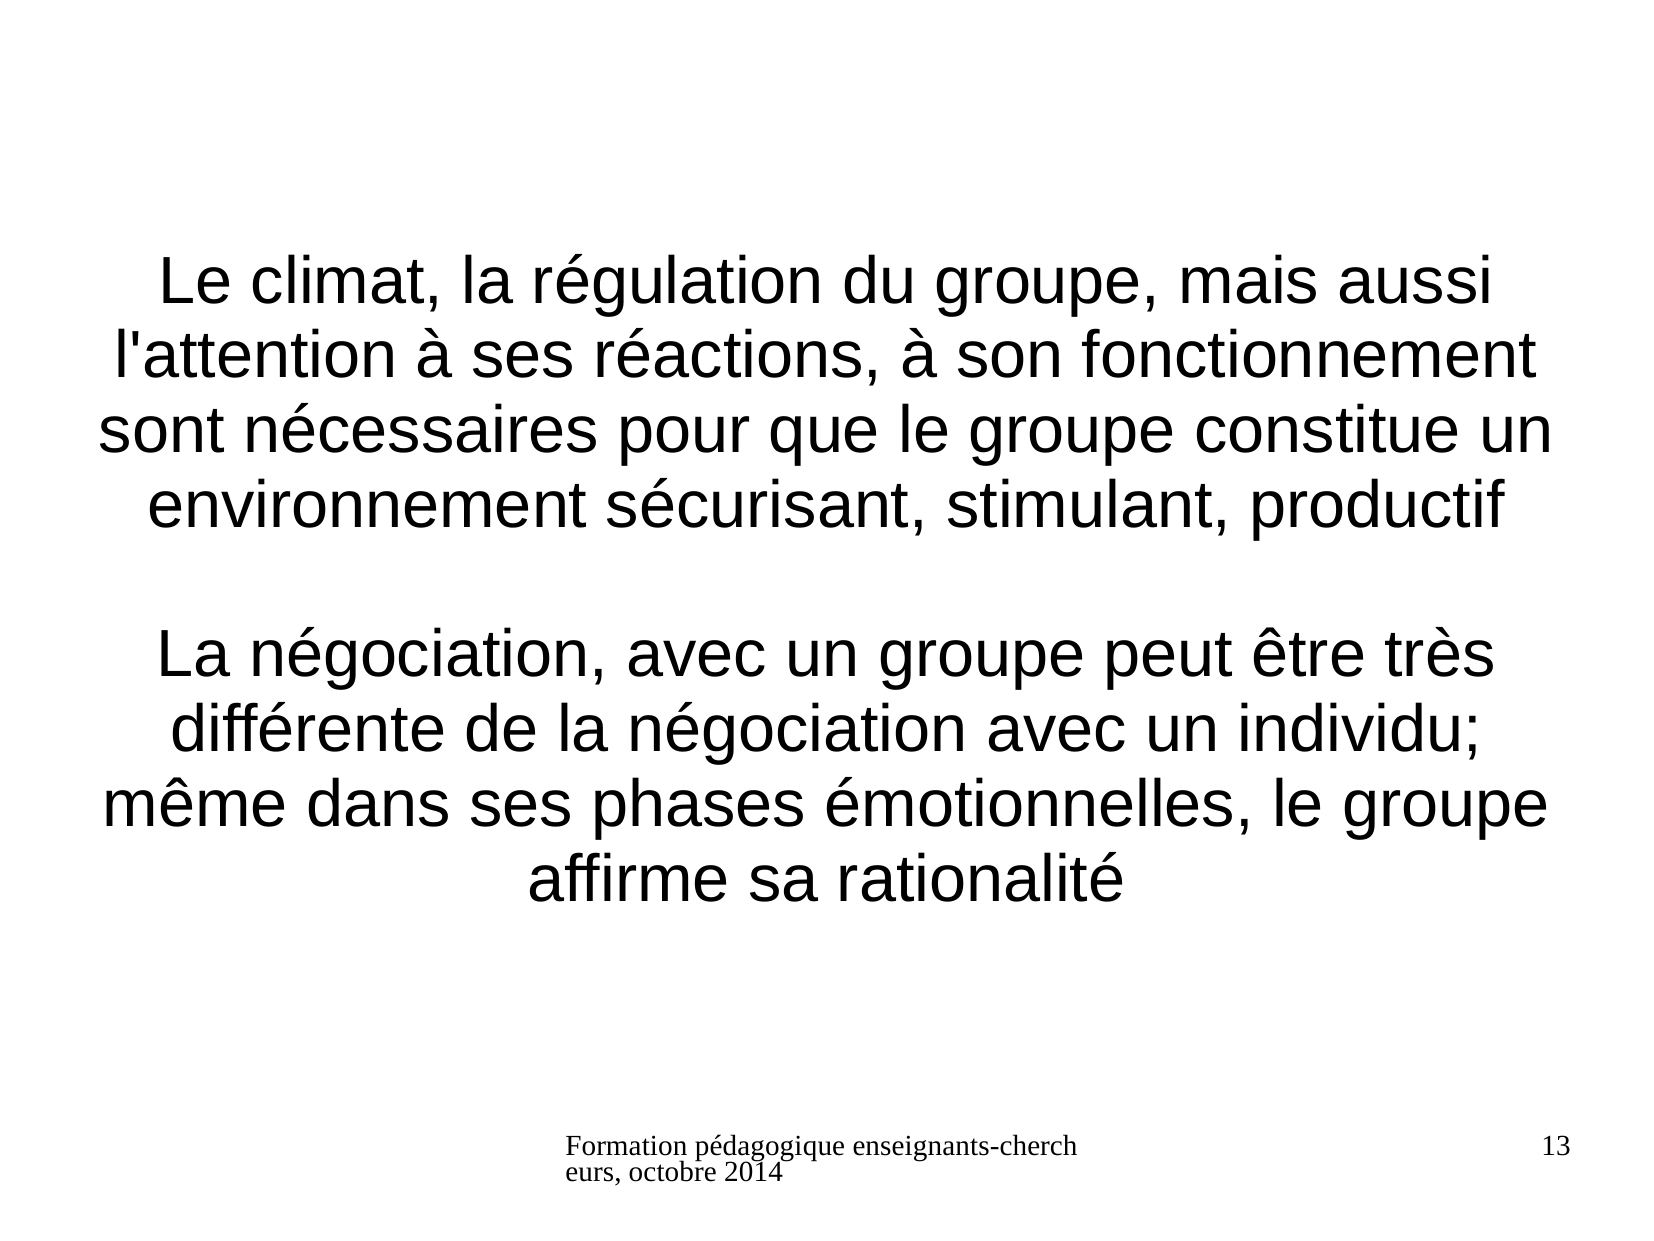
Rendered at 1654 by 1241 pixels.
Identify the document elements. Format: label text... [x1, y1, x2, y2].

subtitle Le climat, la régulation du groupe, mais aussi l'attention à ses réactions, à son fonctionnement sont nécessaires pour que le groupe constitue un environnement sécurisant, stimulant, productif La négociation, avec un groupe peut être très différente de la négociation avec un individu; même dans ses phases émotionnelles, le groupe affirme sa rationalité [82, 49, 1571, 1109]
